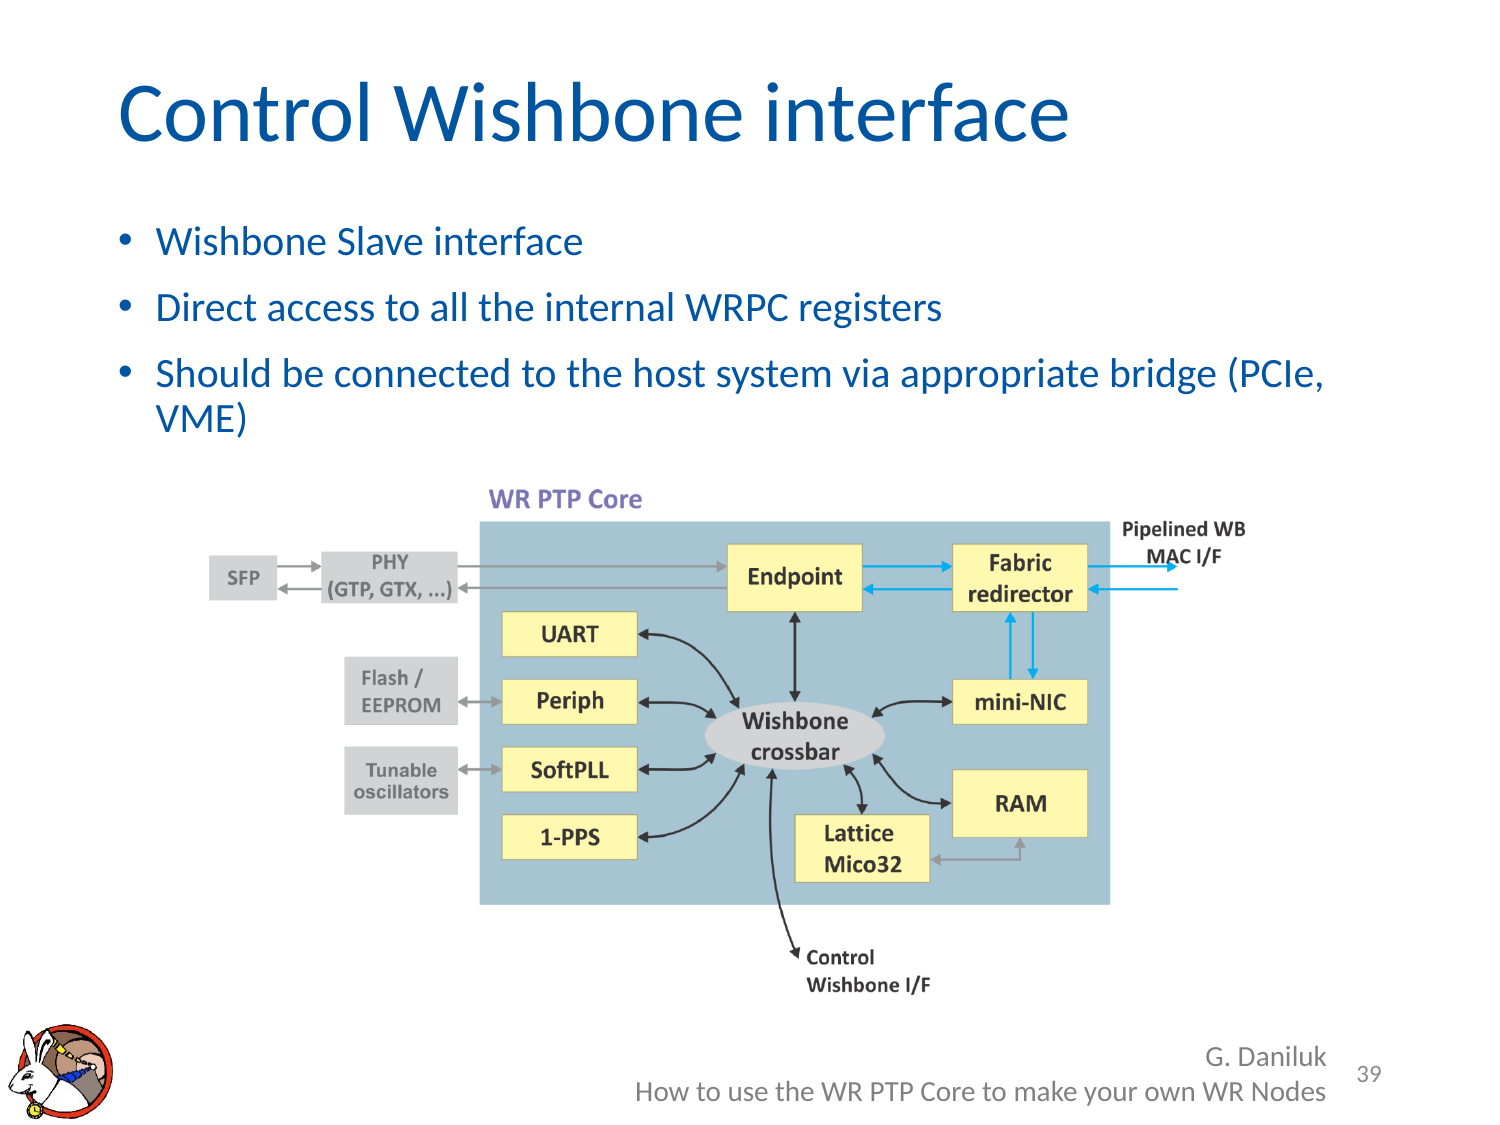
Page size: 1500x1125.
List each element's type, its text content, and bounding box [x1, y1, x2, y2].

slide_number <number> [1342, 1042, 1397, 1103]
picture [209, 489, 1245, 995]
title Control Wishbone interface [103, 59, 1397, 169]
text_box G. Daniluk How to use the WR PTP Core to make your own WR Nodes [112, 1029, 1342, 1115]
picture [7, 1024, 113, 1121]
list Wishbone Slave interface Direct access to all the internal WRPC registers Should be connected to the host system via appropriate bridge (PCIe, VME) [103, 211, 1397, 1014]
